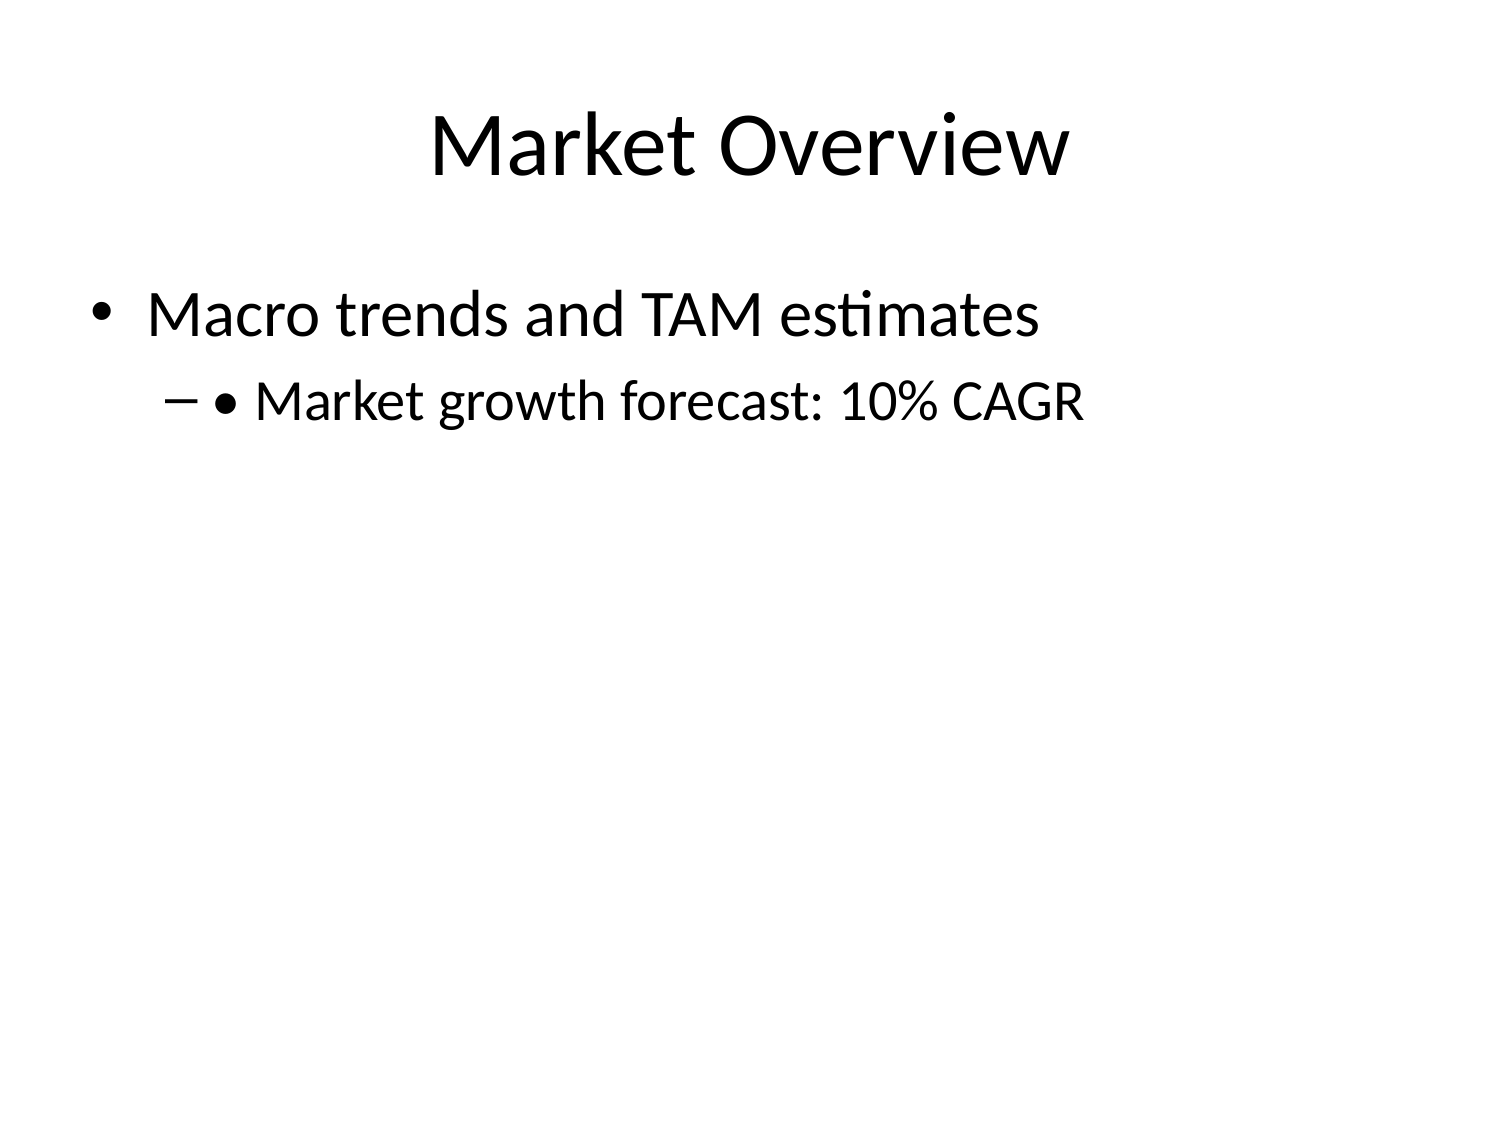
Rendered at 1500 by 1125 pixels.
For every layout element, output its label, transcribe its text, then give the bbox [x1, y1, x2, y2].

list Macro trends and TAM estimates • Market growth forecast: 10% CAGR [75, 262, 1425, 1005]
title Market Overview [75, 45, 1425, 233]
